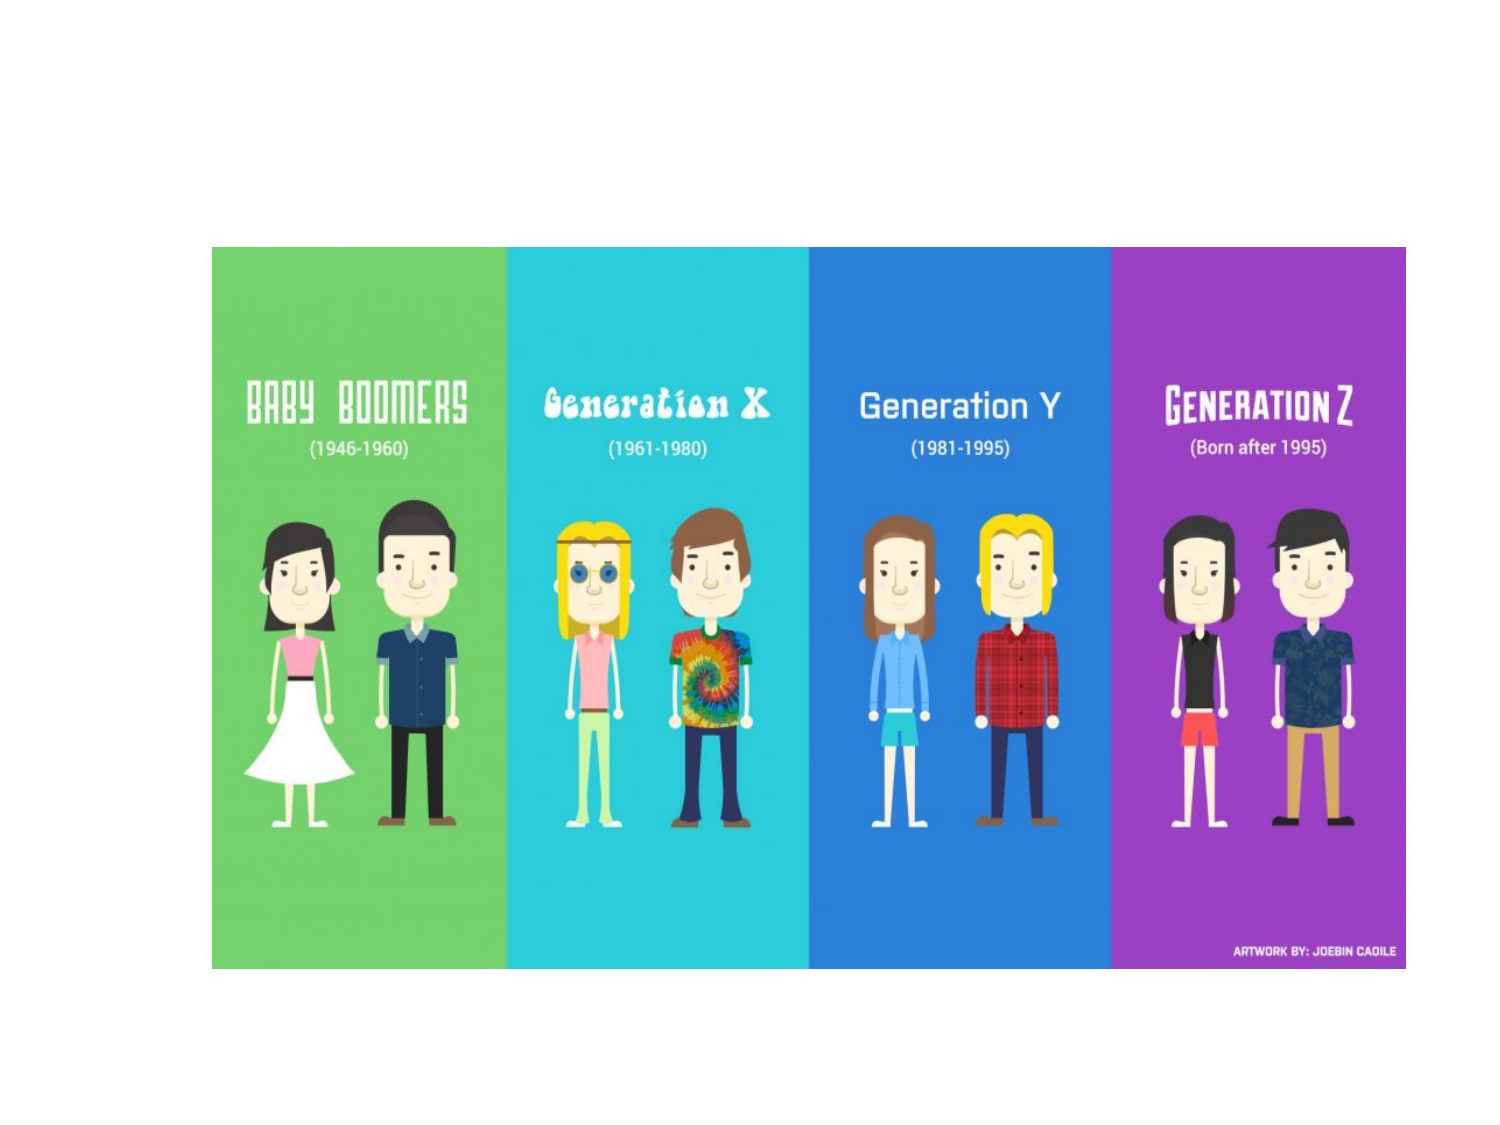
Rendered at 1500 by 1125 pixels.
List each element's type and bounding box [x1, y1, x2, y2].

picture [212, 248, 1406, 969]
